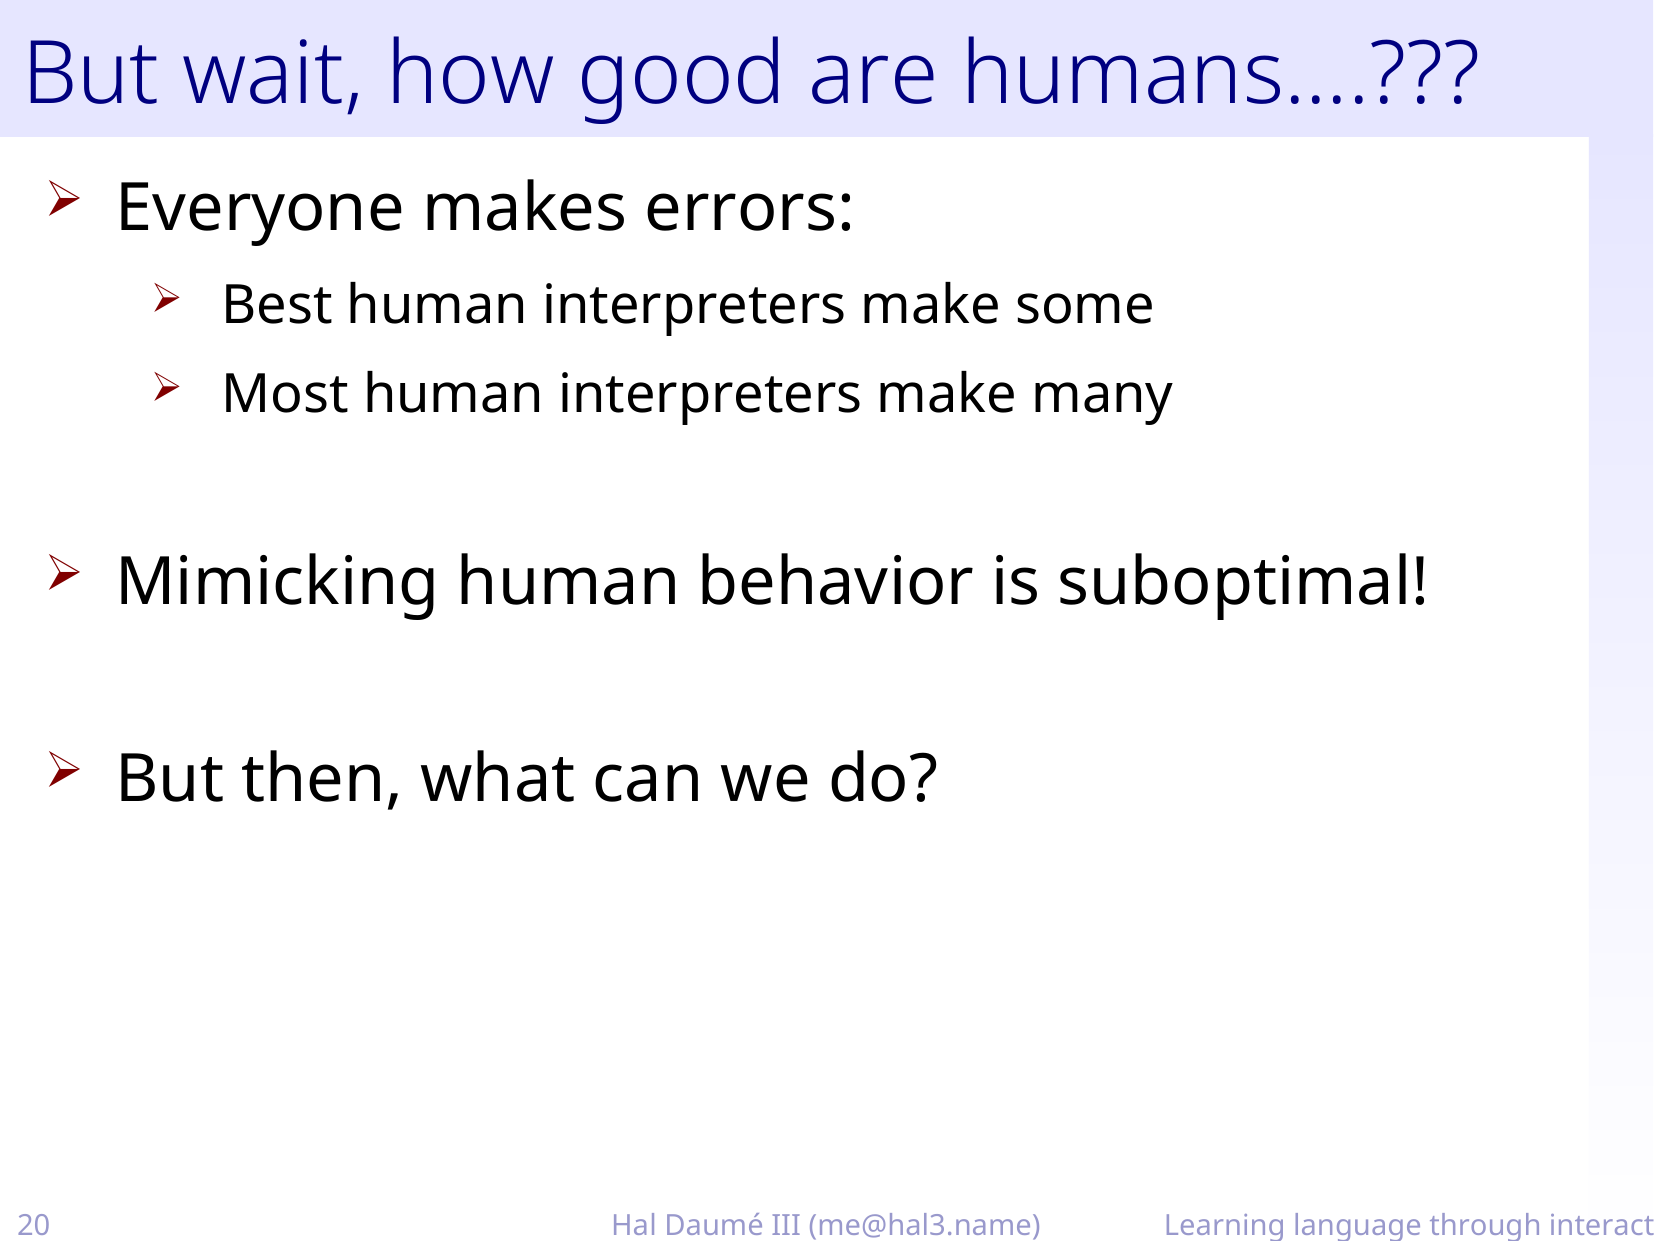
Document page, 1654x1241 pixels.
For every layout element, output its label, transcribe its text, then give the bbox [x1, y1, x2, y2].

list Everyone makes errors: Best human interpreters make some Most human interpreters make many Mimicking human behavior is suboptimal! But then, what can we do? [32, 159, 1575, 1179]
title But wait, how good are humans....??? [22, 8, 1639, 131]
